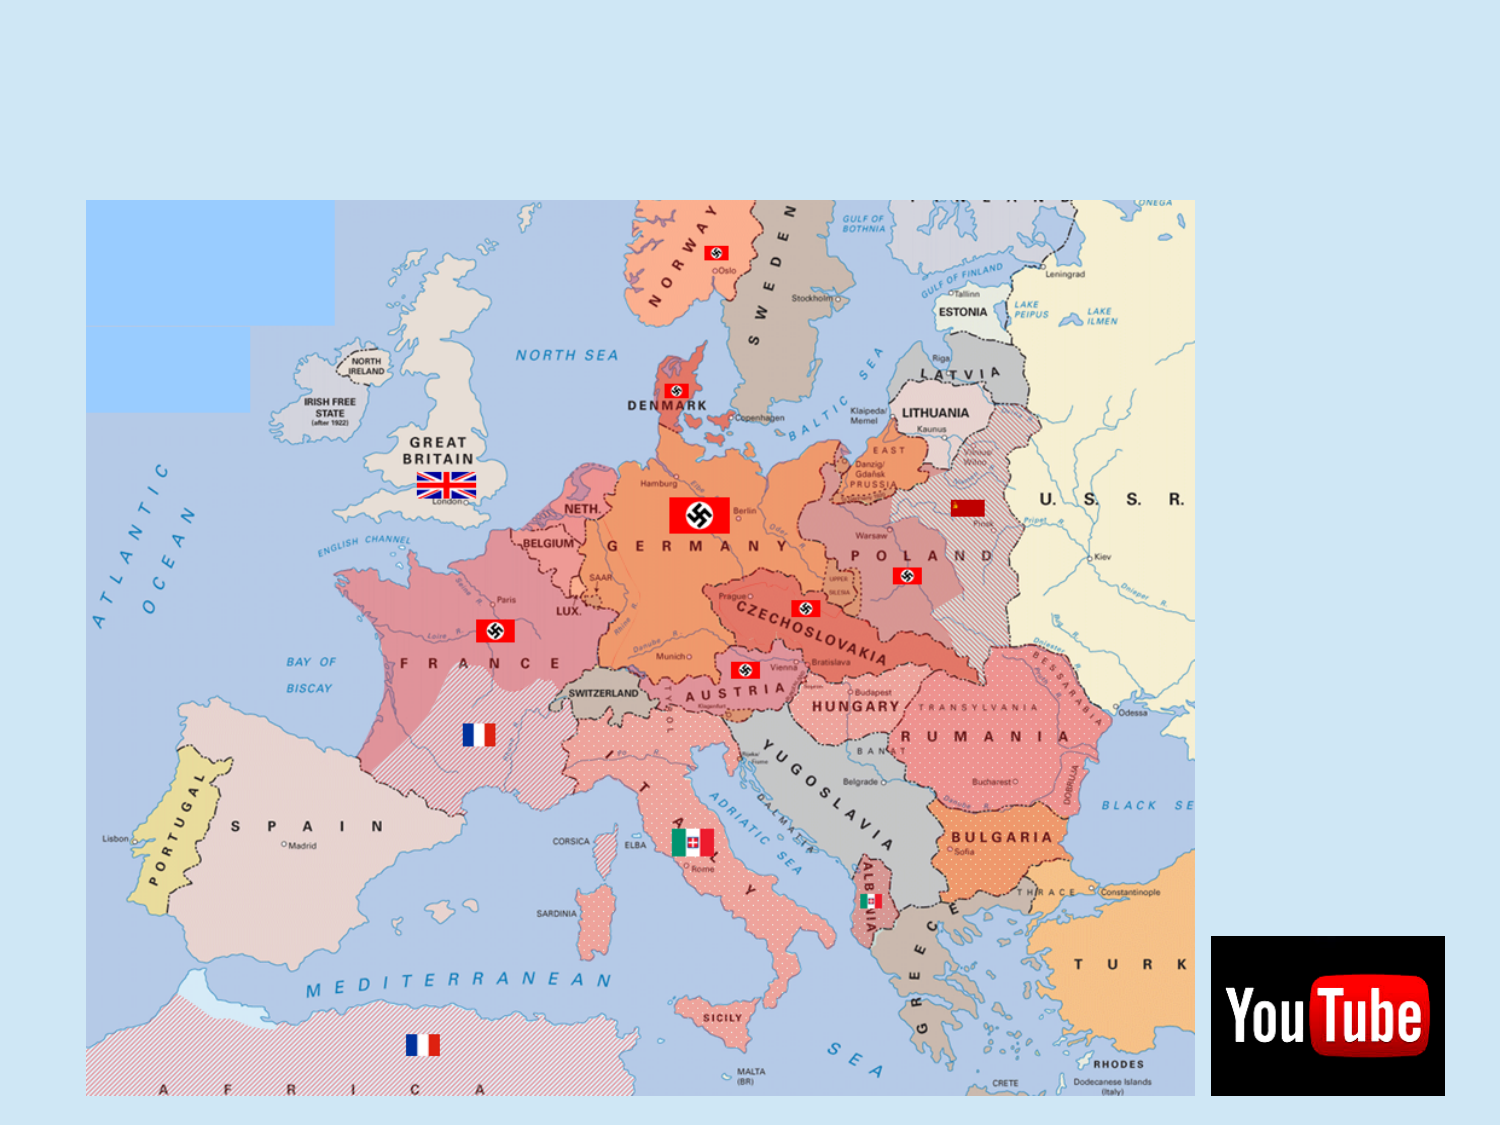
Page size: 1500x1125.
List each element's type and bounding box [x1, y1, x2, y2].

picture [86, 200, 1195, 1096]
picture [1211, 936, 1445, 1096]
